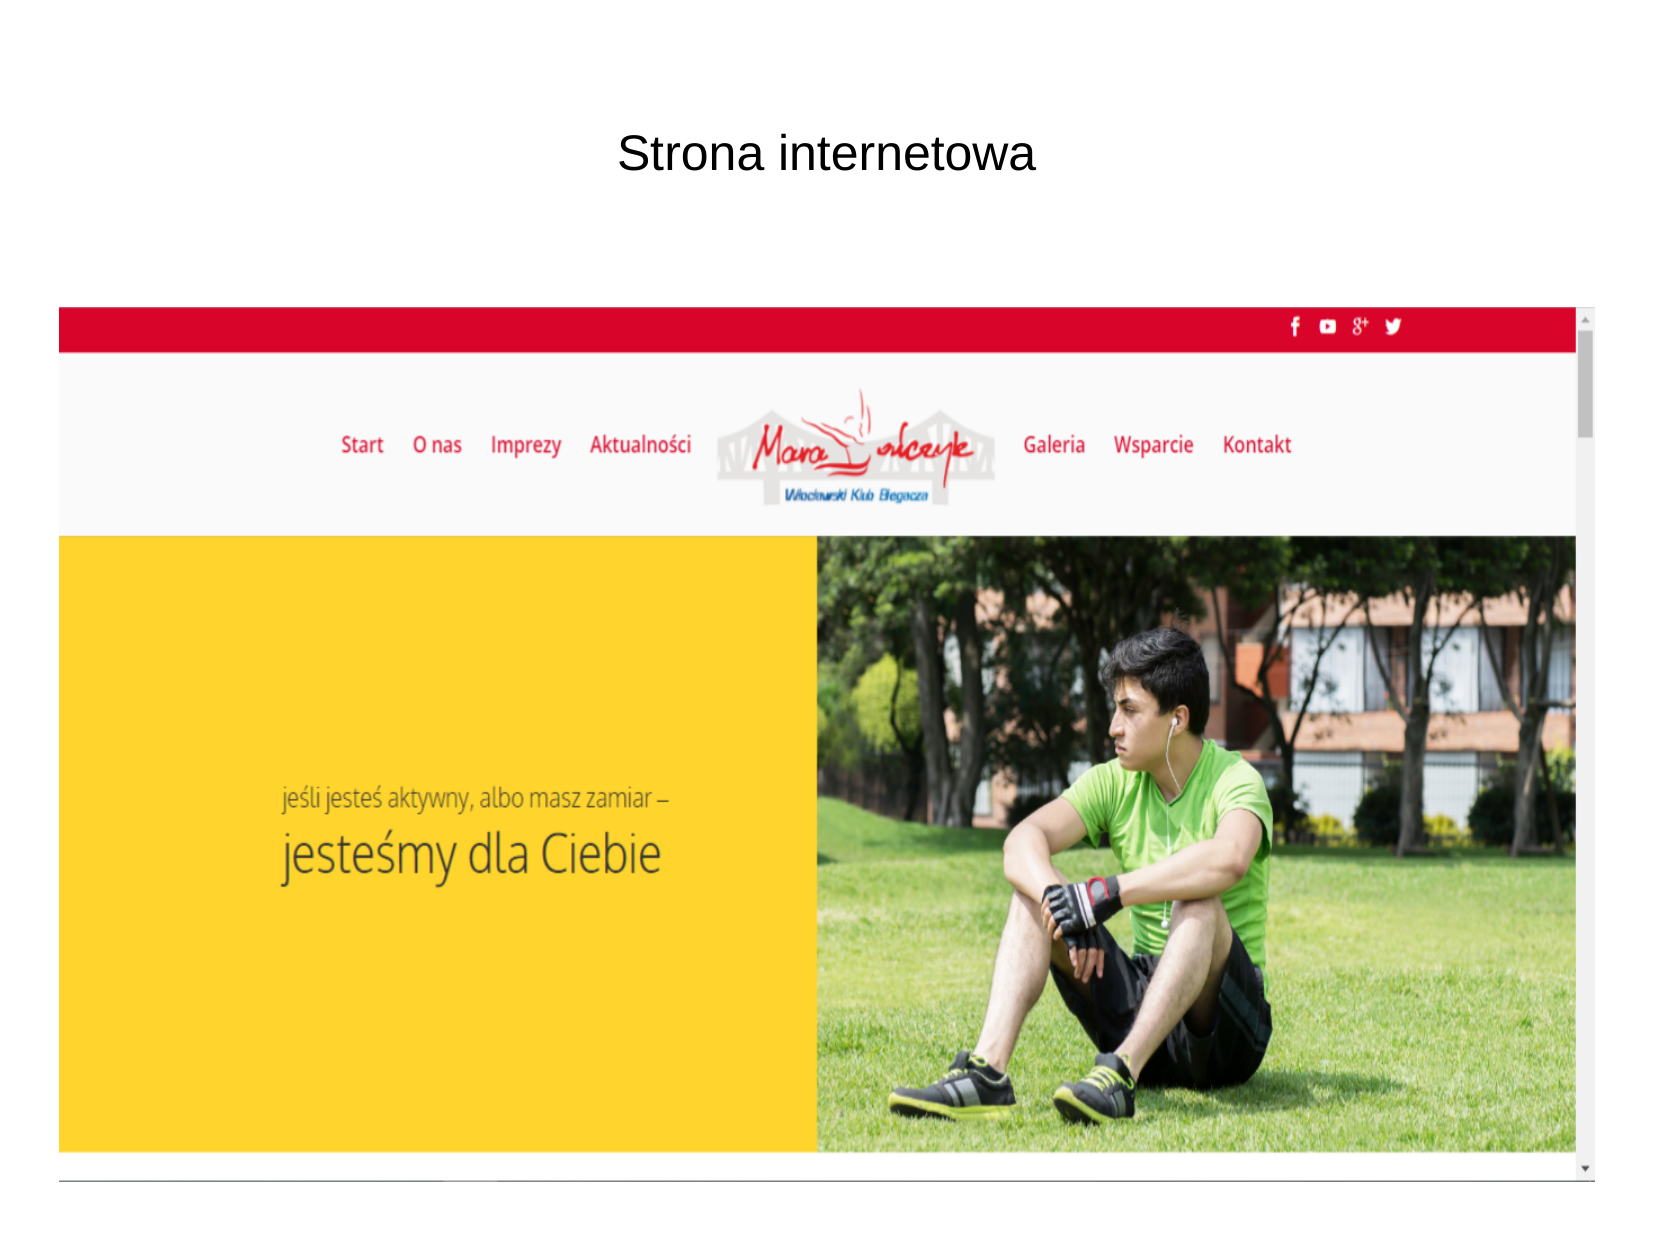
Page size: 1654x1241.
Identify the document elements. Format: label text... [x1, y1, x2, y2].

picture [59, 307, 1595, 1182]
title Strona internetowa [82, 49, 1571, 257]
